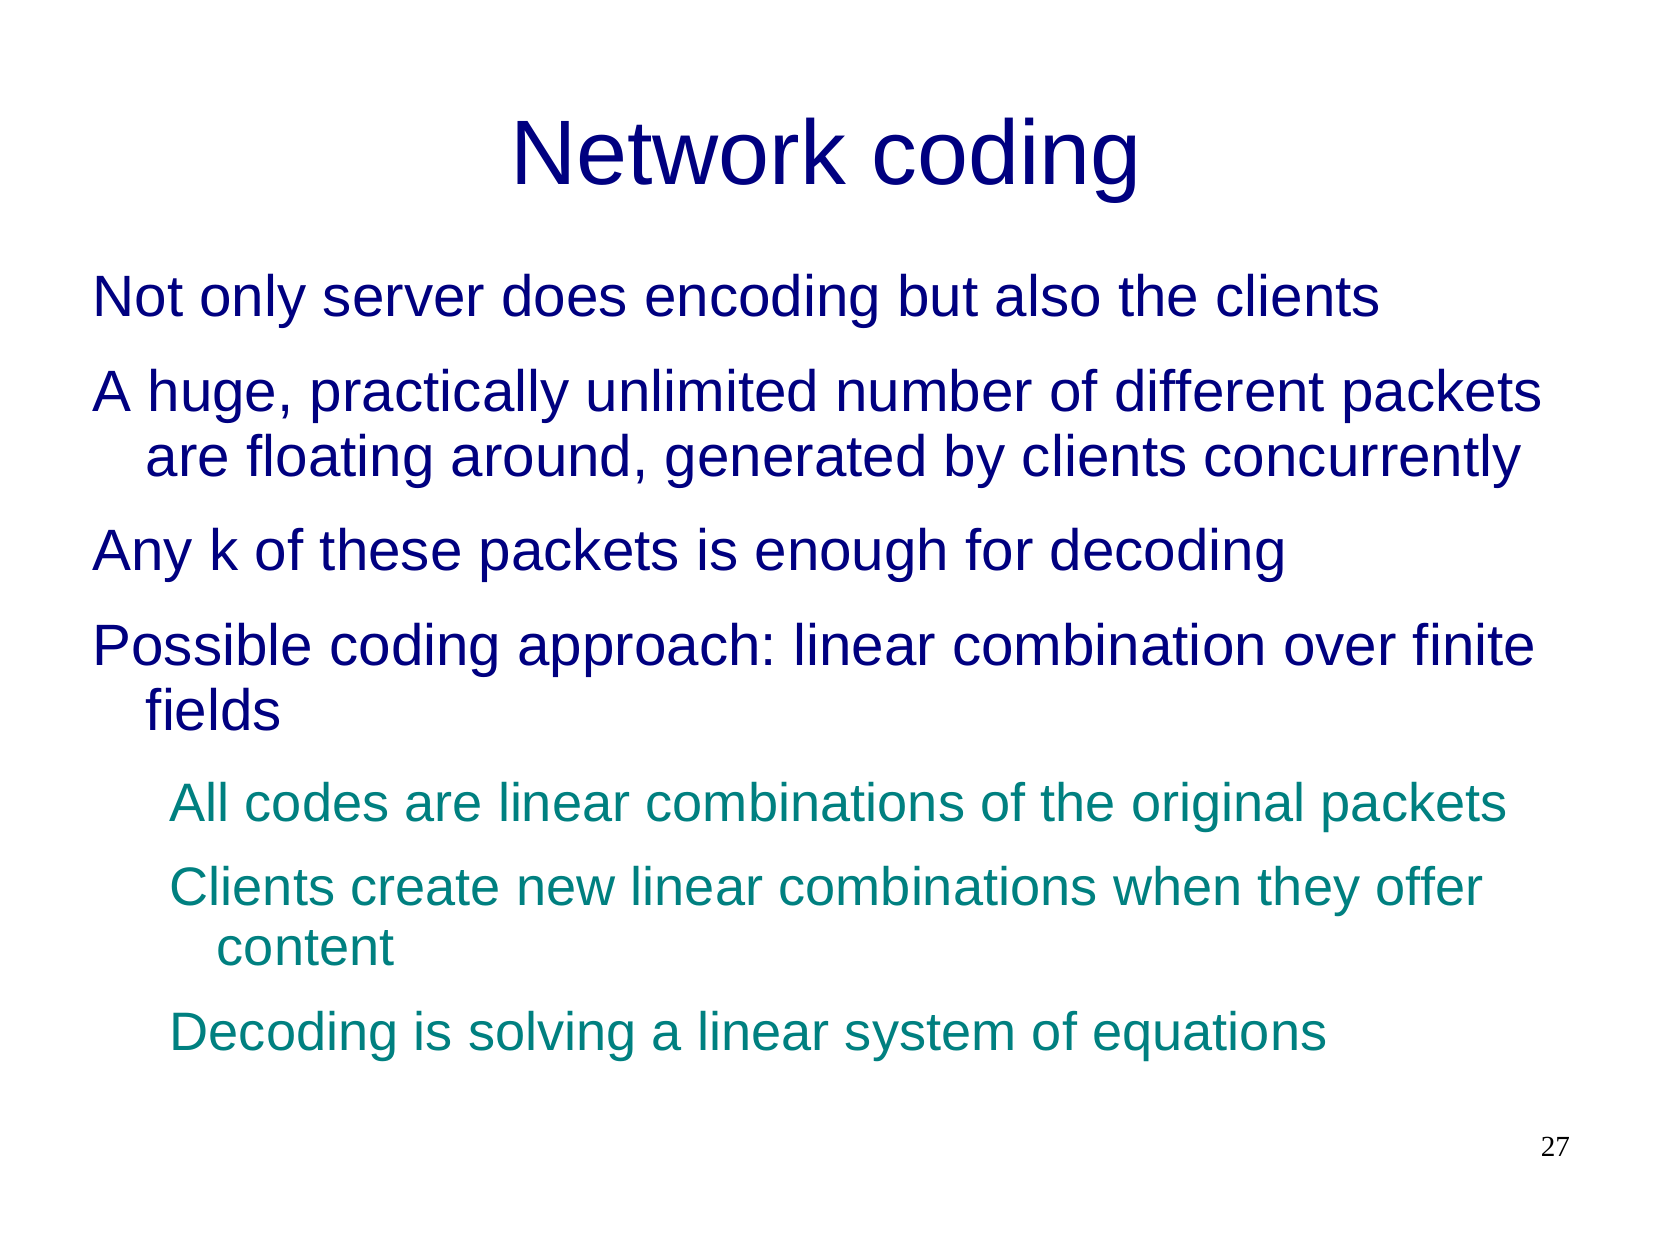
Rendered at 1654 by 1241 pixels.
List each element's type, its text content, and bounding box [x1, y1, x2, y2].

list Not only server does encoding but also the clients A huge, practically unlimited number of different packets are floating around, generated by clients concurrently Any k of these packets is enough for decoding Possible coding approach: linear combination over finite fields All codes are linear combinations of the original packets Clients create new linear combinations when they offer content Decoding is solving a linear system of equations [75, 263, 1563, 1126]
title Network coding [82, 49, 1571, 257]
